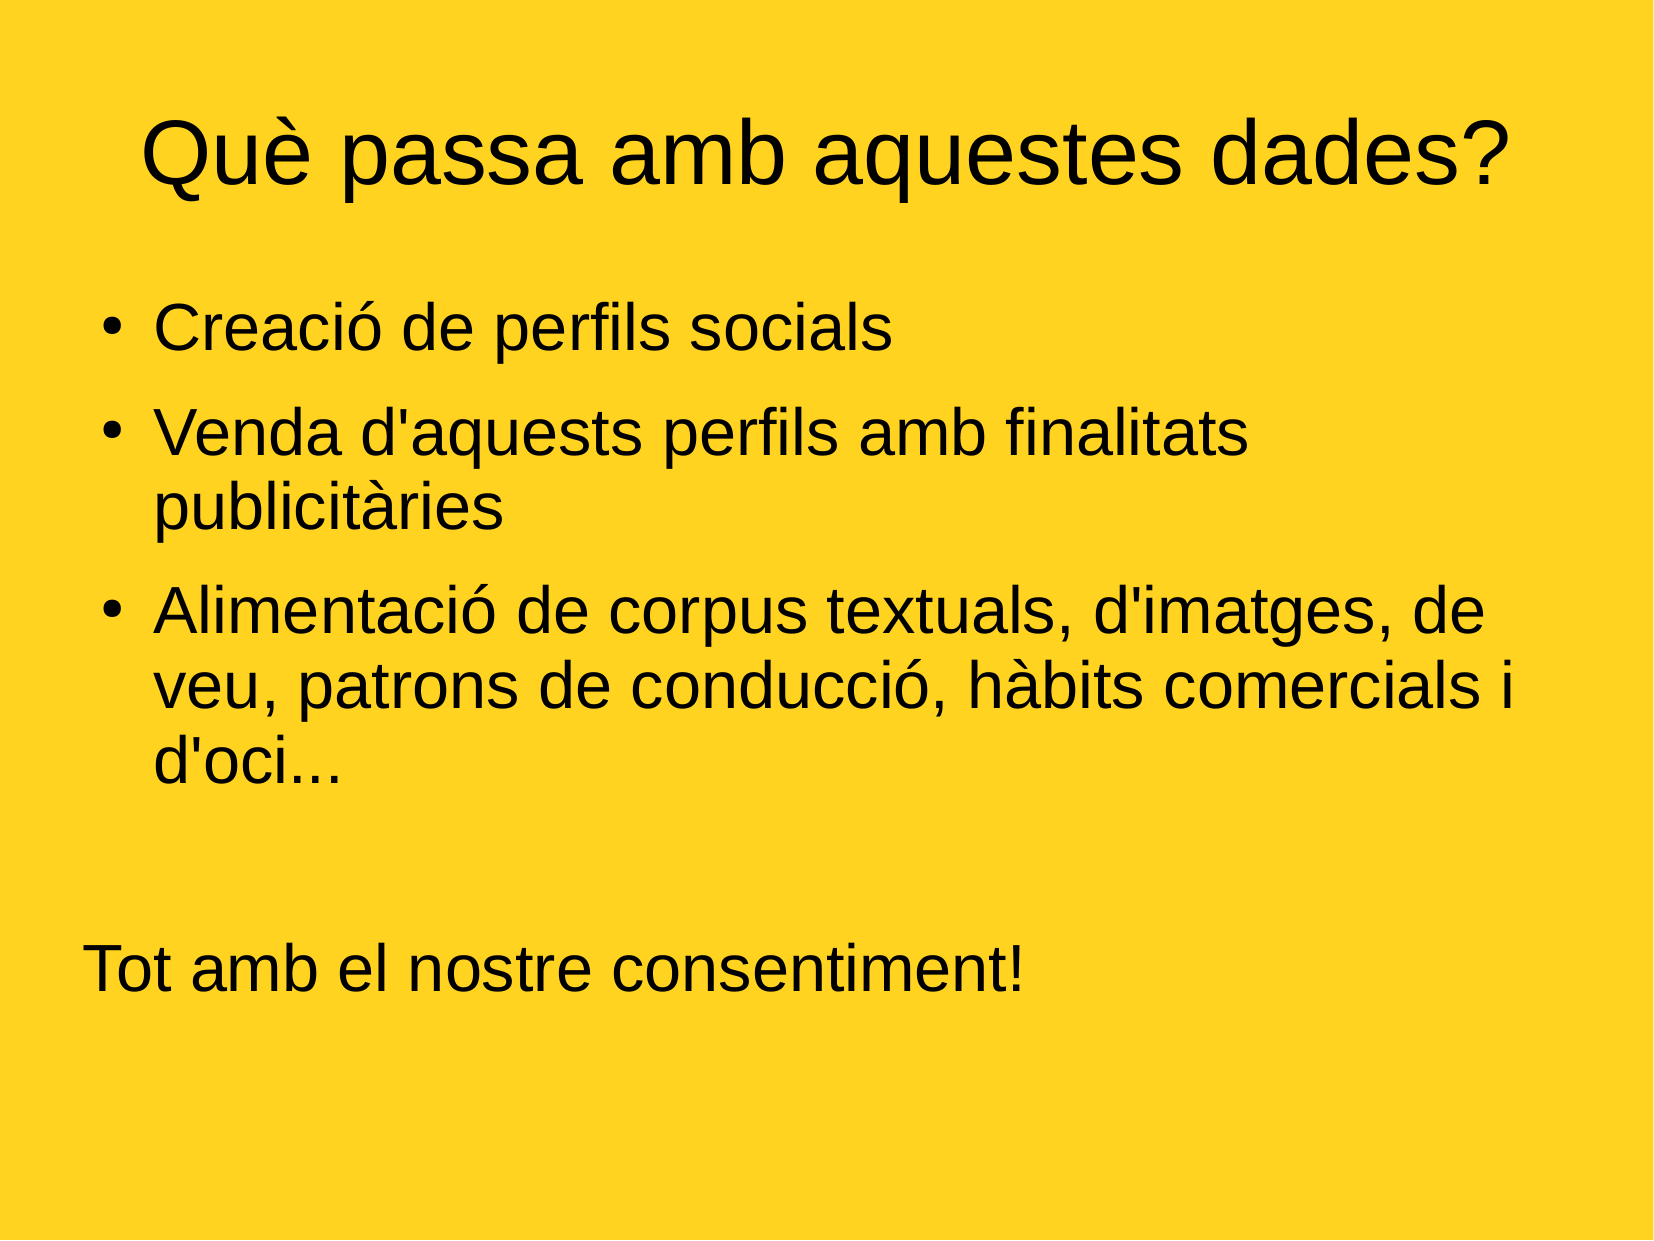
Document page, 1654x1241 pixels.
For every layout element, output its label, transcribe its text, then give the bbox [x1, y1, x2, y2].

title Què passa amb aquestes dades? [82, 49, 1571, 257]
list Creació de perfils socials Venda d'aquests perfils amb finalitats publicitàries Alimentació de corpus textuals, d'imatges, de veu, patrons de conducció, hàbits comercials i d'oci... Tot amb el nostre consentiment! [82, 290, 1571, 1010]
